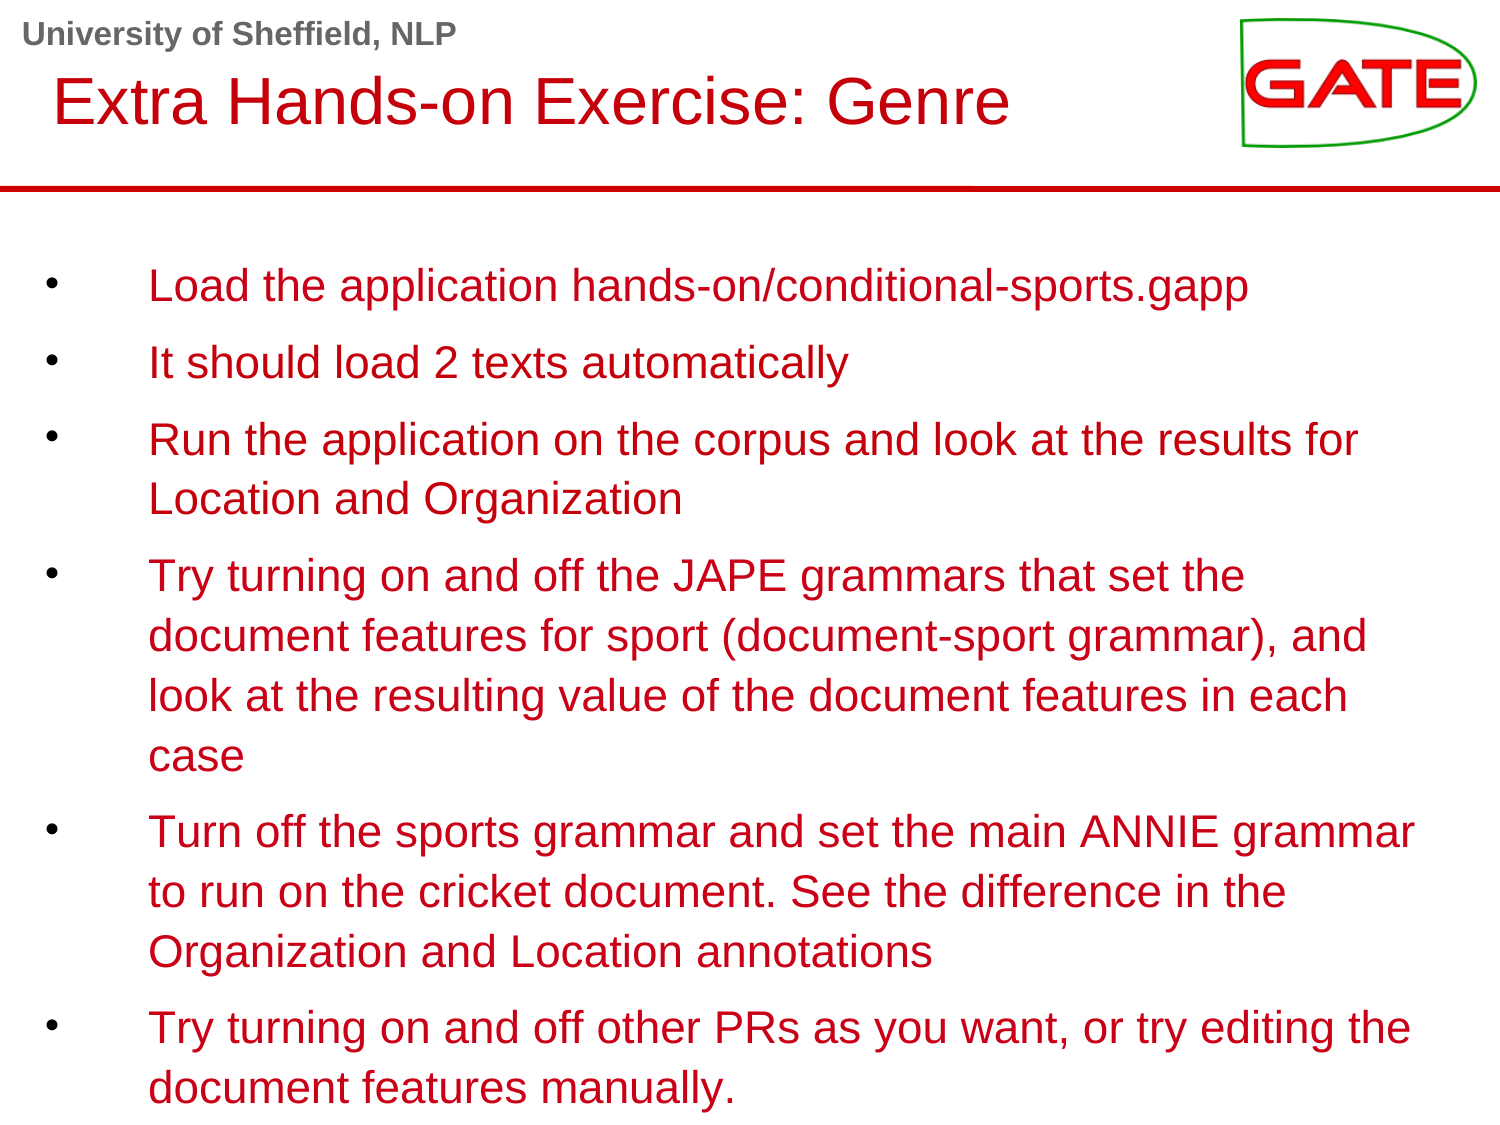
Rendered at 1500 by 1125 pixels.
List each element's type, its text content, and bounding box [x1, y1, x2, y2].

picture [1381, 18, 1477, 148]
list Load the application hands-on/conditional-sports.gapp It should load 2 texts automatically Run the application on the corpus and look at the results for Location and Organization Try turning on and off the JAPE grammars that set the document features for sport (document-sport grammar), and look at the resulting value of the document features in each case Turn off the sports grammar and set the main ANNIE grammar to run on the cricket document. See the difference in the Organization and Location annotations Try turning on and off other PRs as you want, or try editing the document features manually. [29, 243, 1447, 1125]
title Extra Hands-on Exercise: Genre [37, 0, 1381, 204]
